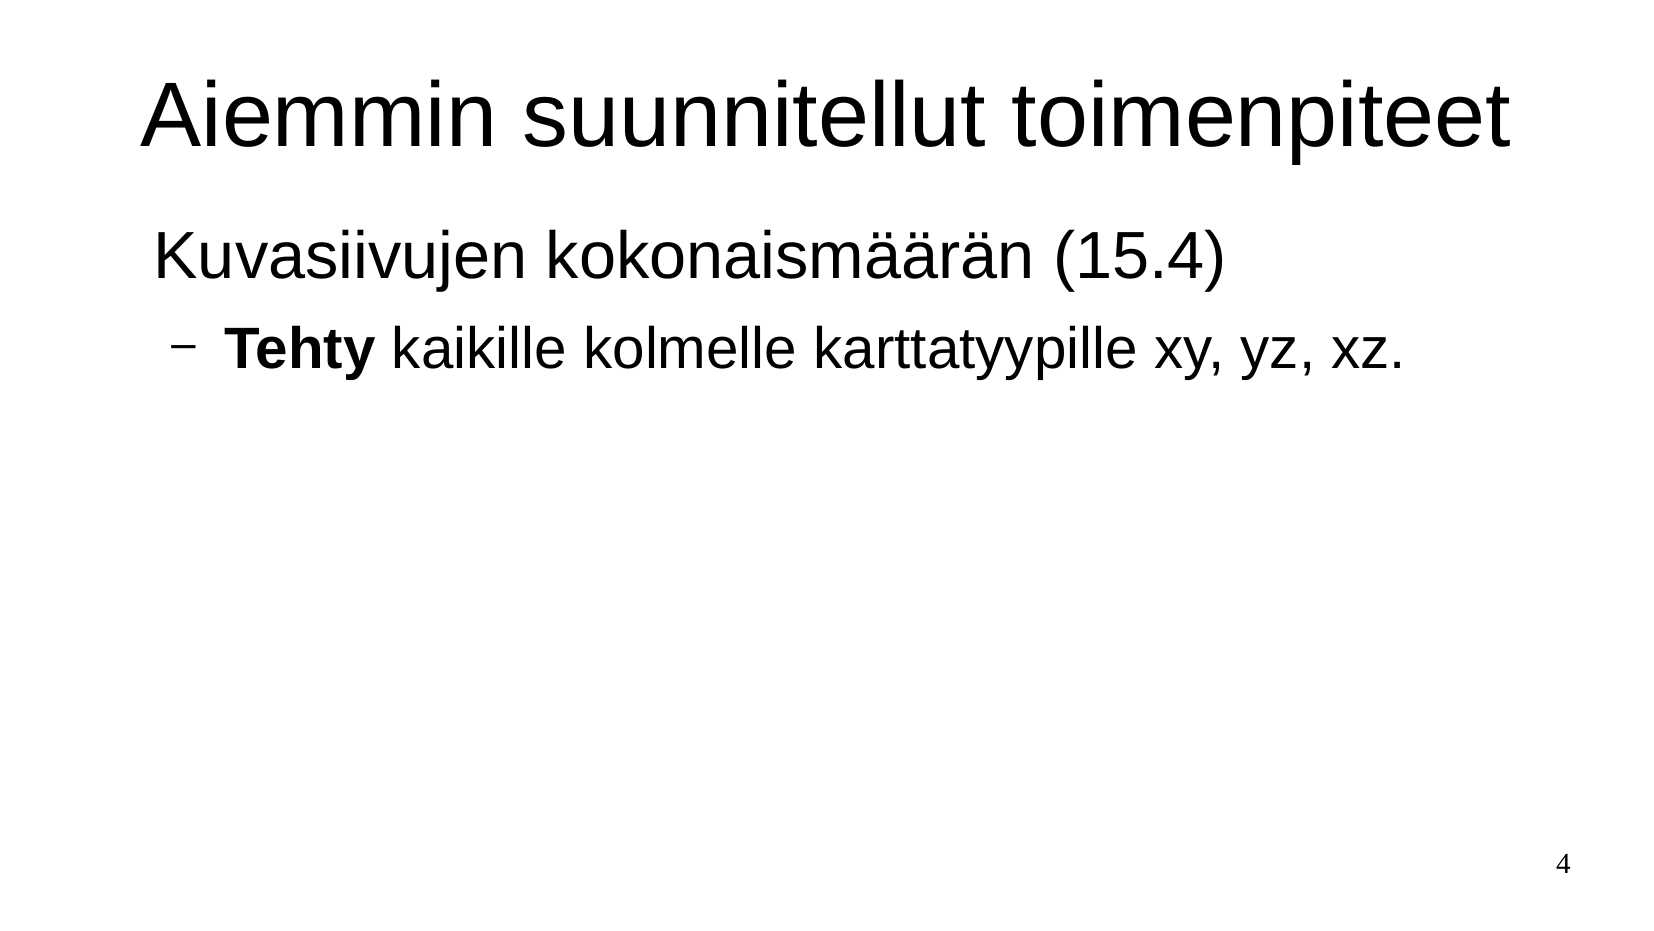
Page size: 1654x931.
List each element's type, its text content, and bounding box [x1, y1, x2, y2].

title Aiemmin suunnitellut toimenpiteet [82, 37, 1571, 193]
list Kuvasiivujen kokonaismäärän (15.4) Tehty kaikille kolmelle karttatyypille xy, yz, xz. [82, 217, 1571, 758]
